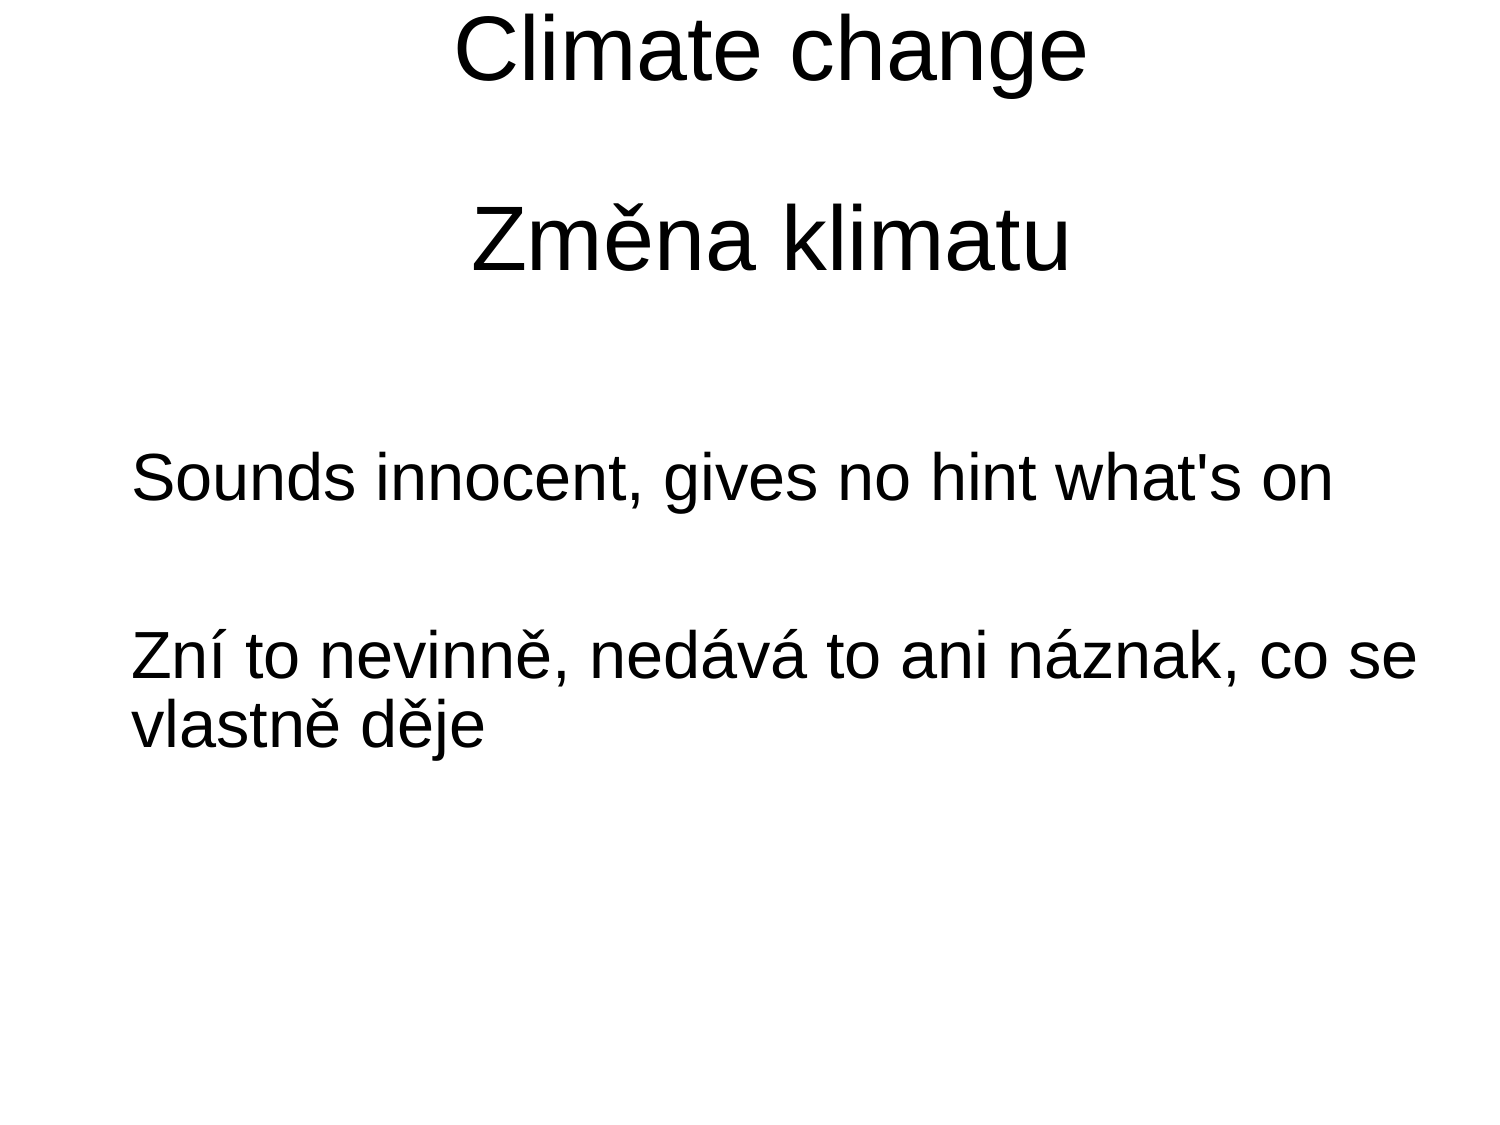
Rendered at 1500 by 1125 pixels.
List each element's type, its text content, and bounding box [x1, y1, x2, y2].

list Sounds innocent, gives no hint what's on Zní to nevinně, nedává to ani náznak, co se vlastně děje [75, 262, 1425, 1005]
title Climate change Změna klimatu [97, 0, 1447, 294]
